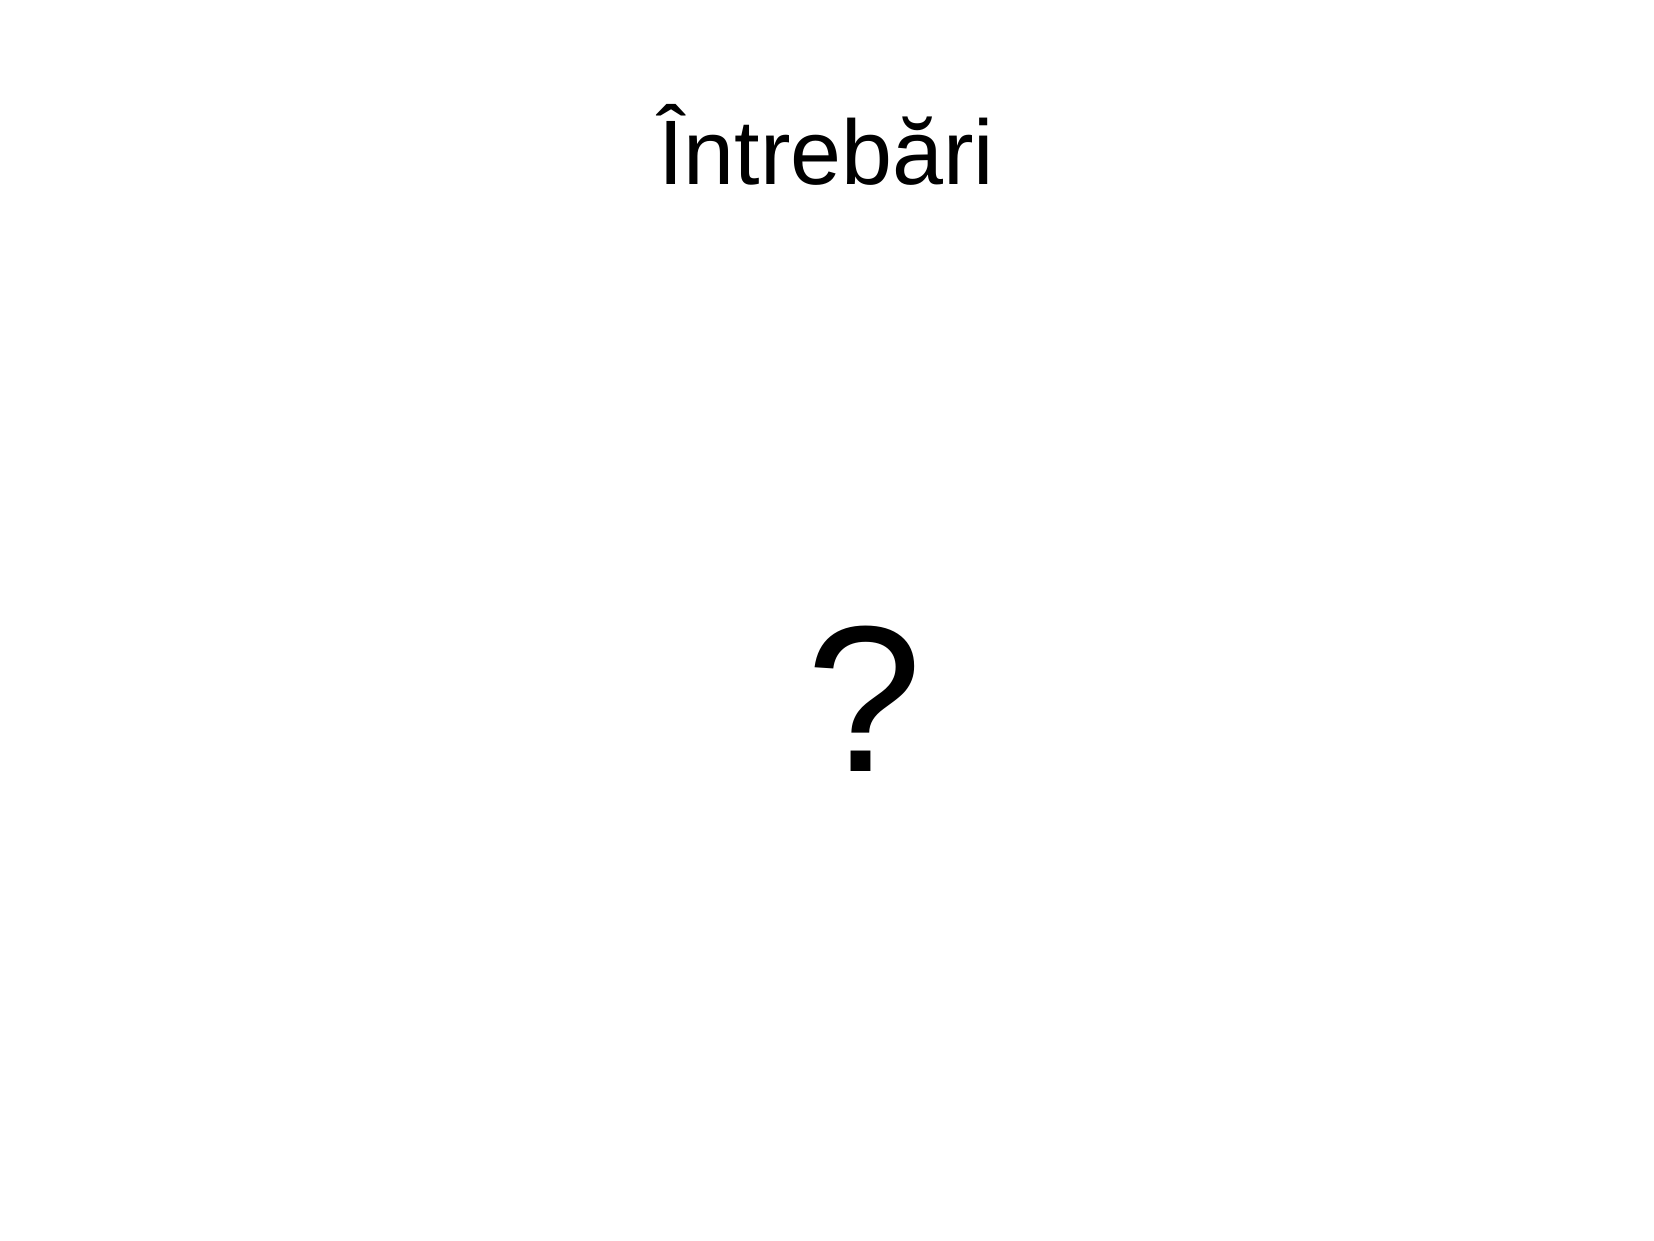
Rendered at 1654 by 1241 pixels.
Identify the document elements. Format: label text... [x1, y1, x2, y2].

subtitle ? [82, 290, 1571, 1109]
title Întrebări [82, 49, 1571, 257]
